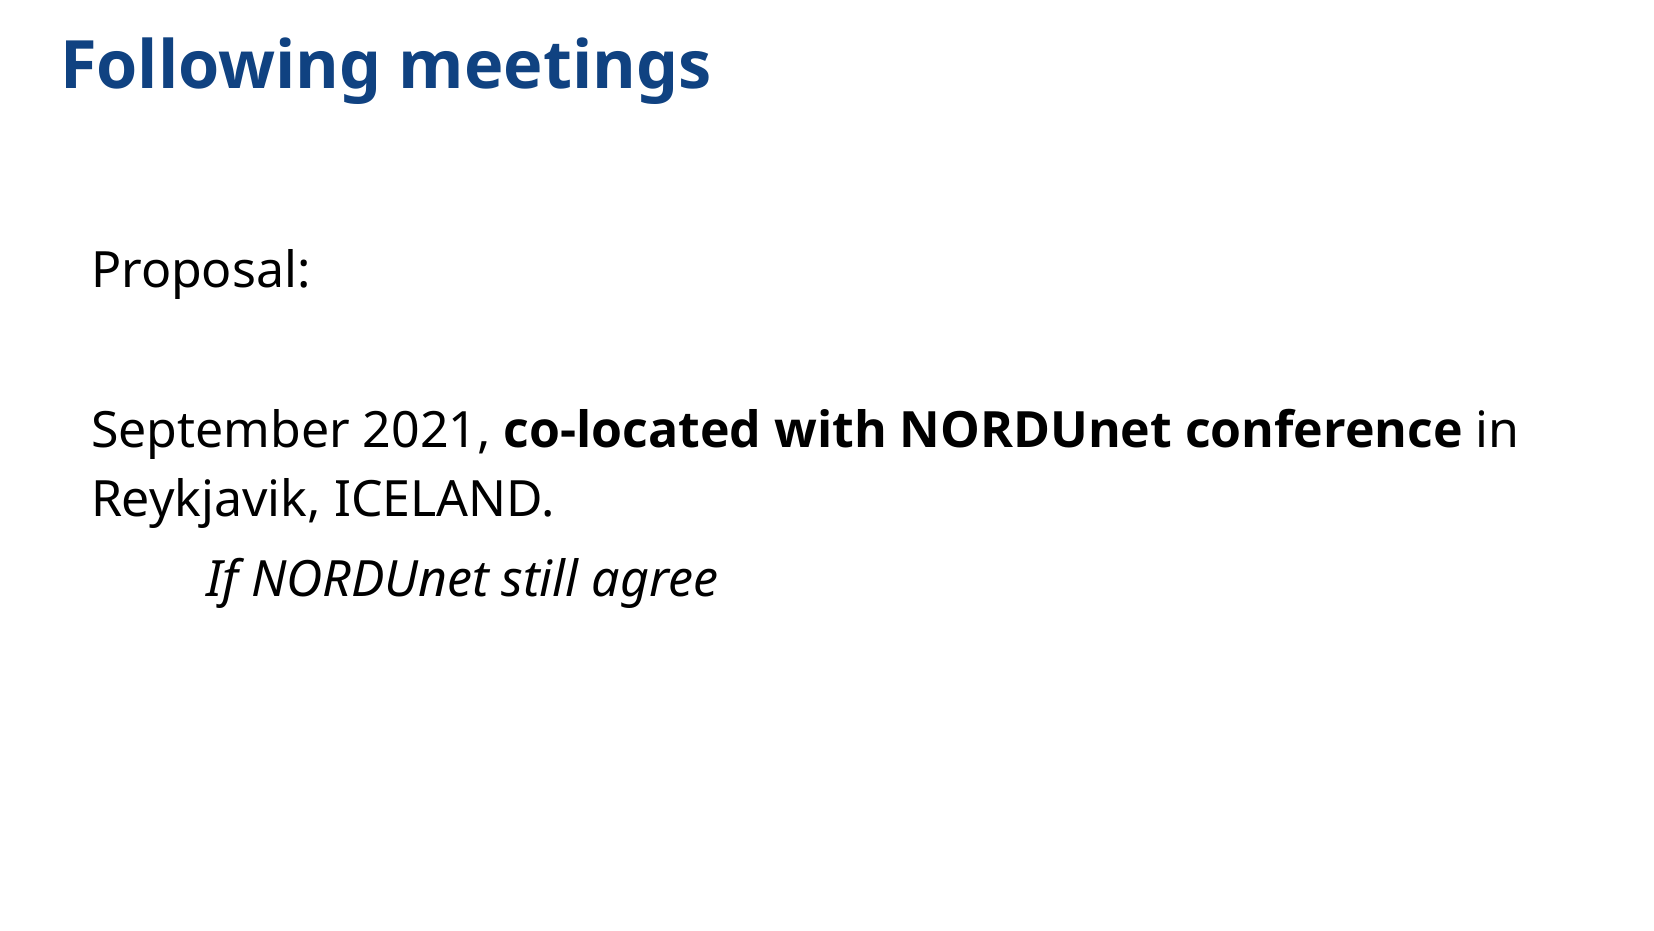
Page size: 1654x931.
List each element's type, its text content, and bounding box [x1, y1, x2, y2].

text_box Proposal: September 2021, co-located with NORDUnet conference in Reykjavik, ICELAND. If NORDUnet still agree [76, 146, 1613, 931]
title Following meetings [60, 0, 1528, 138]
